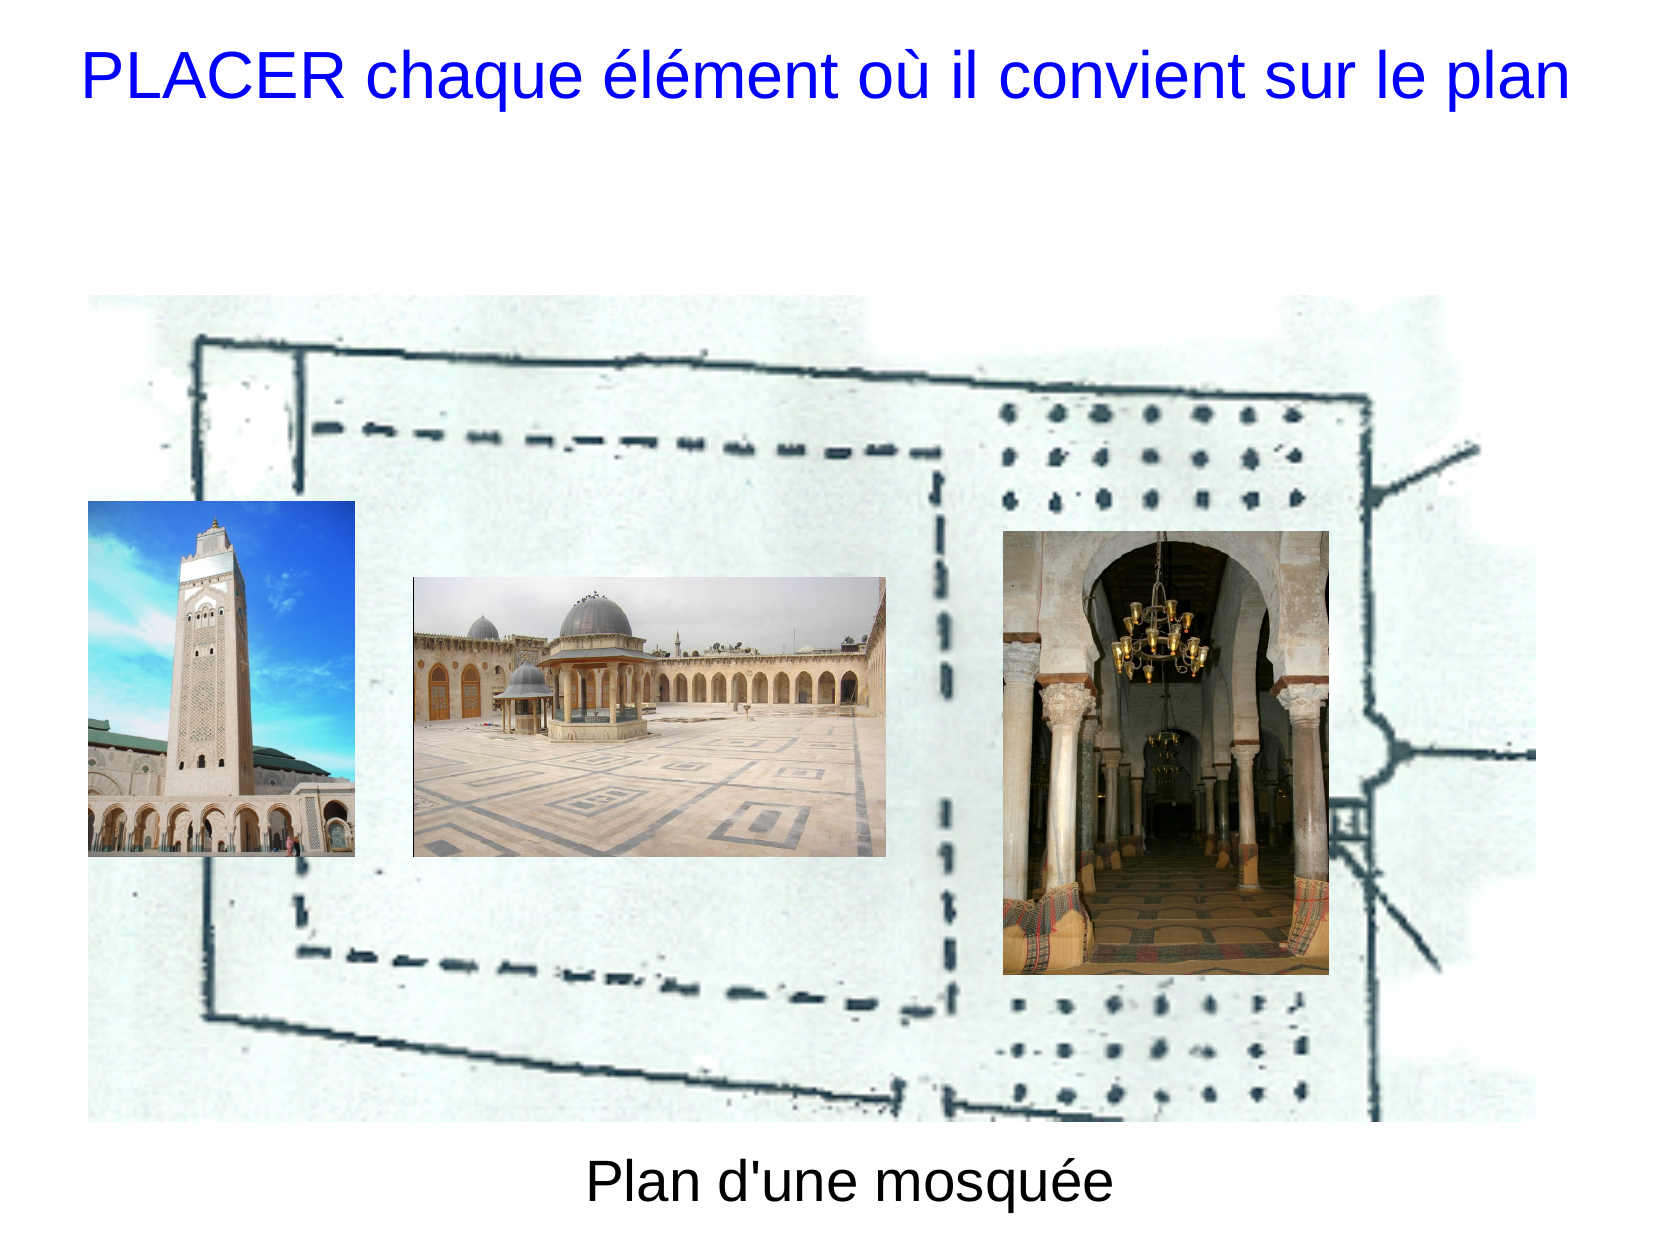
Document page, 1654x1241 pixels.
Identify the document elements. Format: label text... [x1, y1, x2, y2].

title Plan d'une mosquée [106, 1148, 1595, 1214]
title PLACER chaque élément où il convient sur le plan [59, 29, 1595, 121]
picture [88, 295, 1536, 1123]
